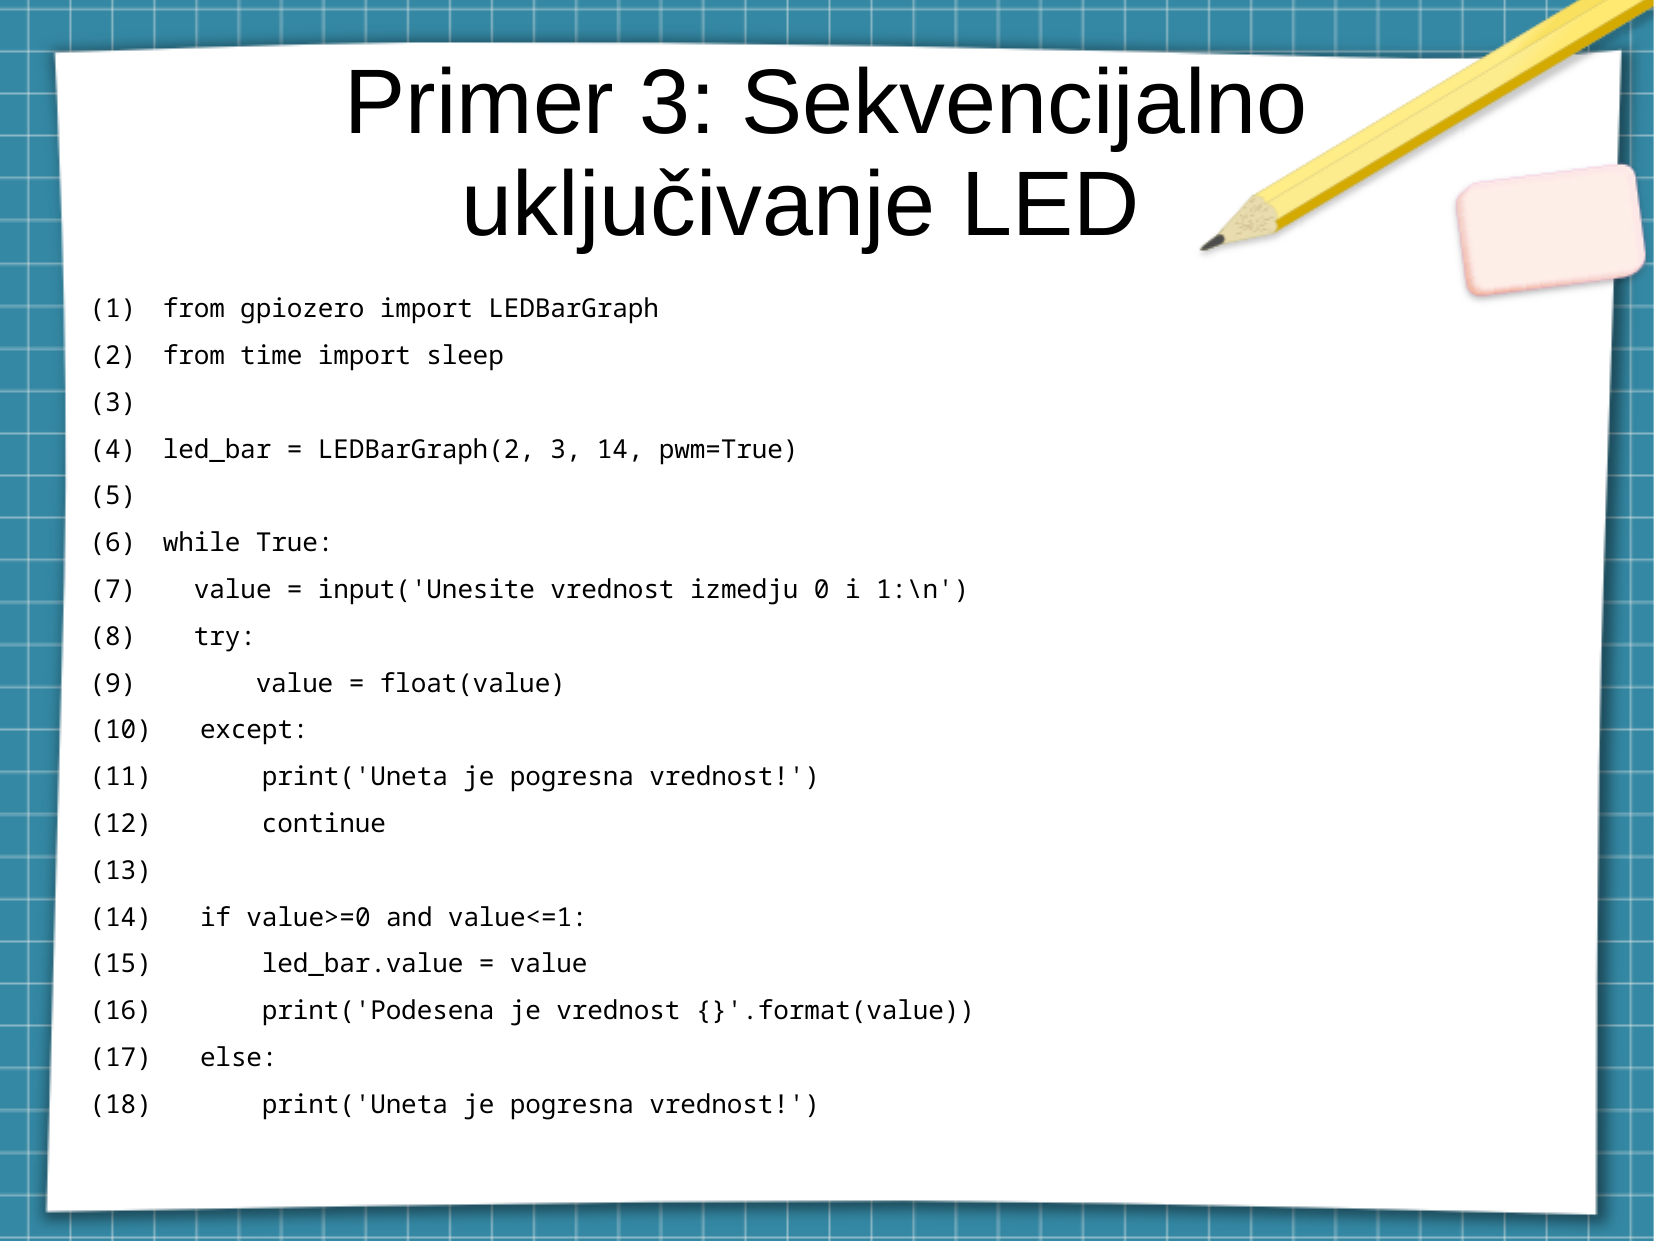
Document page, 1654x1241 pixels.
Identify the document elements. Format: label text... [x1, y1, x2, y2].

title Primer 3: Sekvencijalno uključivanje LED [82, 49, 1571, 257]
list from gpiozero import LEDBarGraph from time import sleep led_bar = LEDBarGraph(2, 3, 14, pwm=True) while True: value = input('Unesite vrednost izmedju 0 i 1:\n') try: value = float(value) except: print('Uneta je pogresna vrednost!') continue if value>=0 and value<=1: led_bar.value = value print('Podesena je vrednost {}'.format(value)) else: print('Uneta je pogresna vrednost!') [82, 290, 1571, 1141]
picture [0, 0, 1654, 1241]
